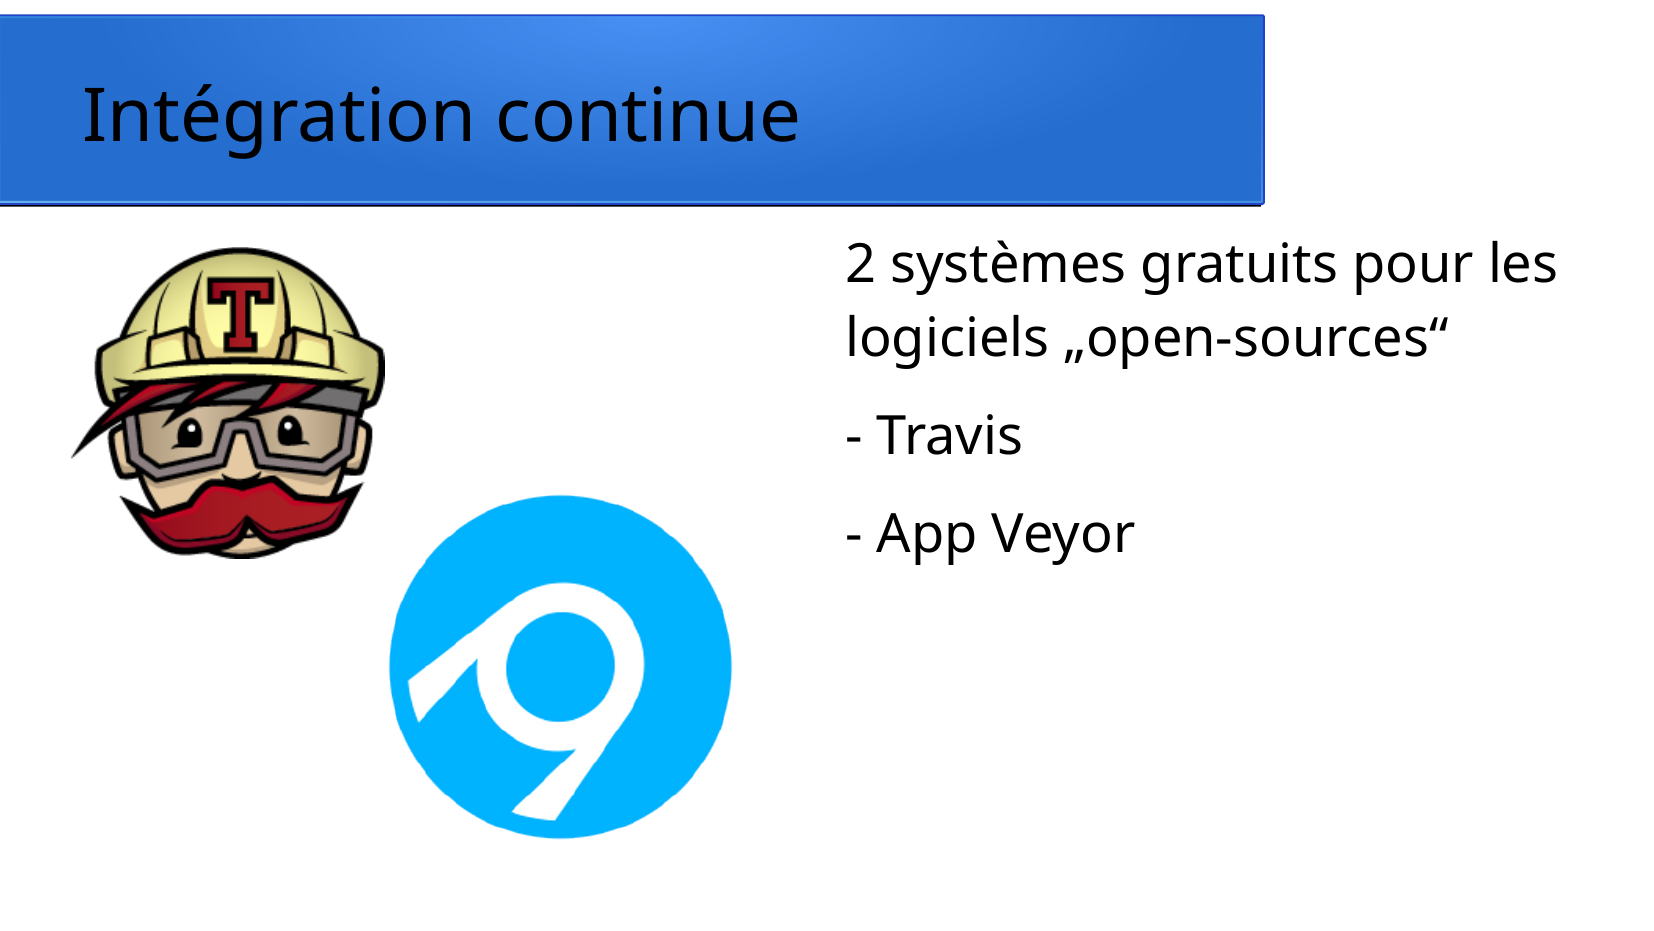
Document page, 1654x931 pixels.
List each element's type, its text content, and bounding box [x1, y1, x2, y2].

title Intégration continue [82, 35, 1235, 189]
picture [70, 247, 753, 860]
list 2 systèmes gratuits pour les logiciels „open-sources“ - Travis - App Veyor [845, 224, 1572, 764]
